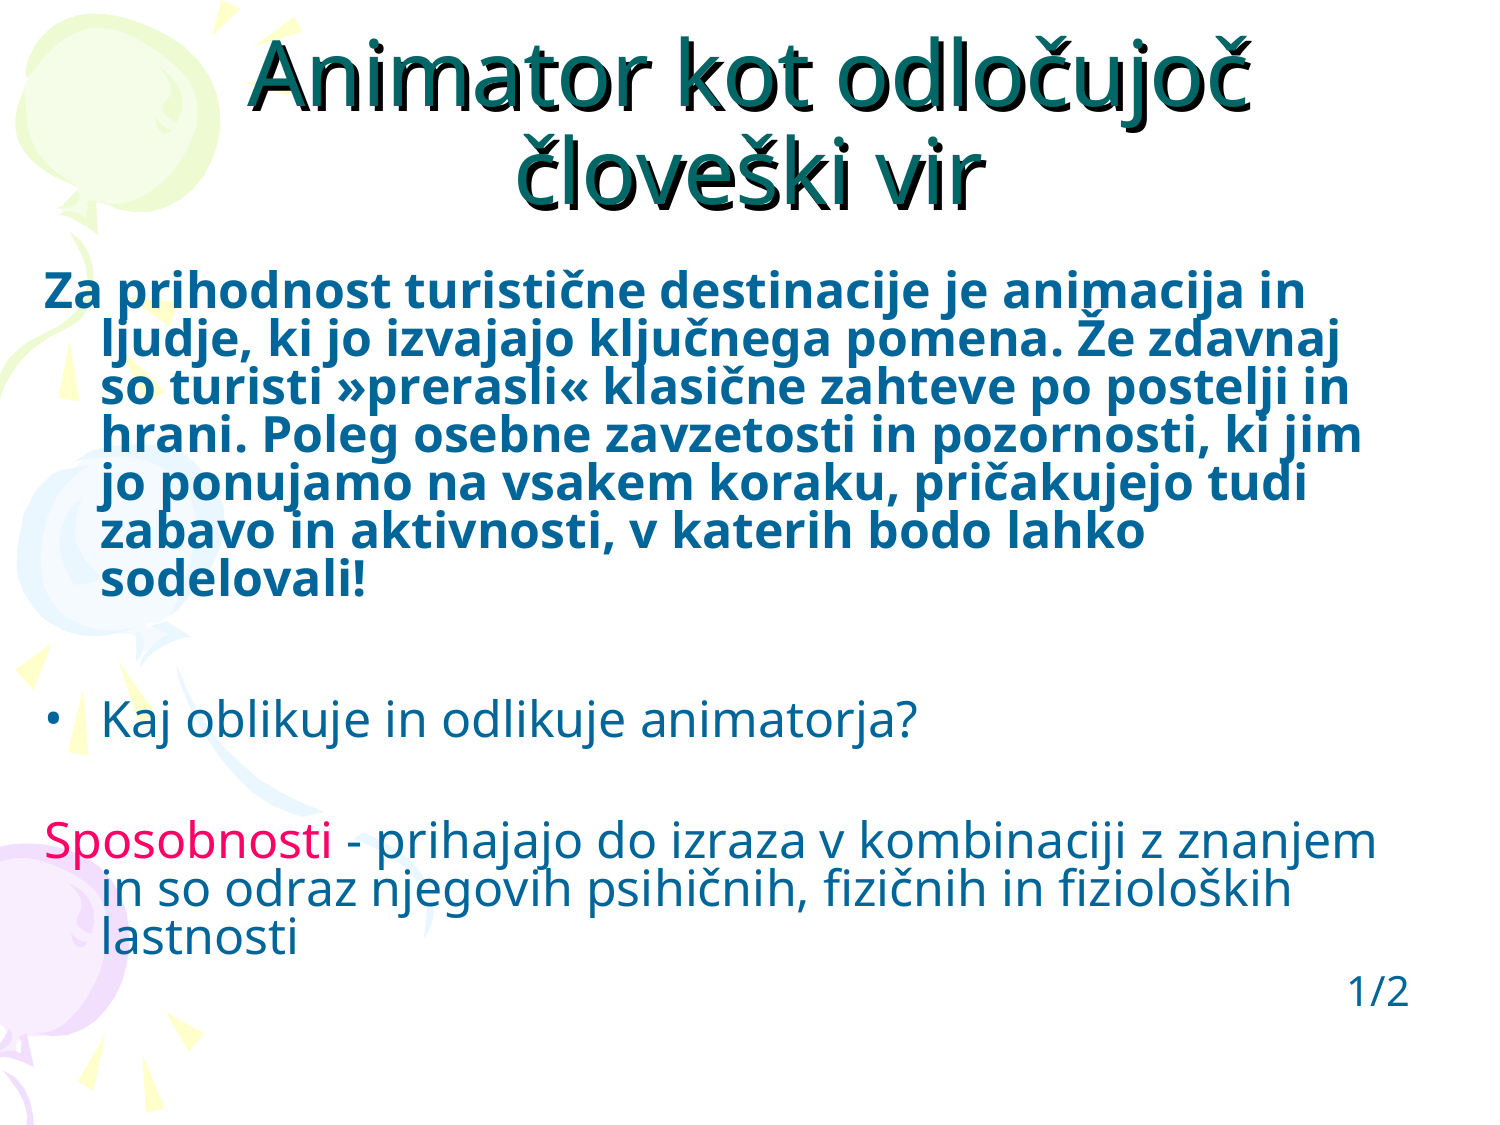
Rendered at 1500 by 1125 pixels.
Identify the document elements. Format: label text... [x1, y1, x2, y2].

title Animator kot odločujoč človeški vir [72, 16, 1426, 233]
list Za prihodnost turistične destinacije je animacija in ljudje, ki jo izvajajo ključnega pomena. Že zdavnaj so turisti »prerasli« klasične zahteve po postelji in hrani. Poleg osebne zavzetosti in pozornosti, ki jim jo ponujamo na vsakem koraku, pričakujejo tudi zabavo in aktivnosti, v katerih bodo lahko sodelovali! Kaj oblikuje in odlikuje animatorja? Sposobnosti - prihajajo do izraza v kombinaciji z znanjem in so odraz njegovih psihičnih, fizičnih in fizioloških lastnosti 1/2 [29, 262, 1426, 994]
